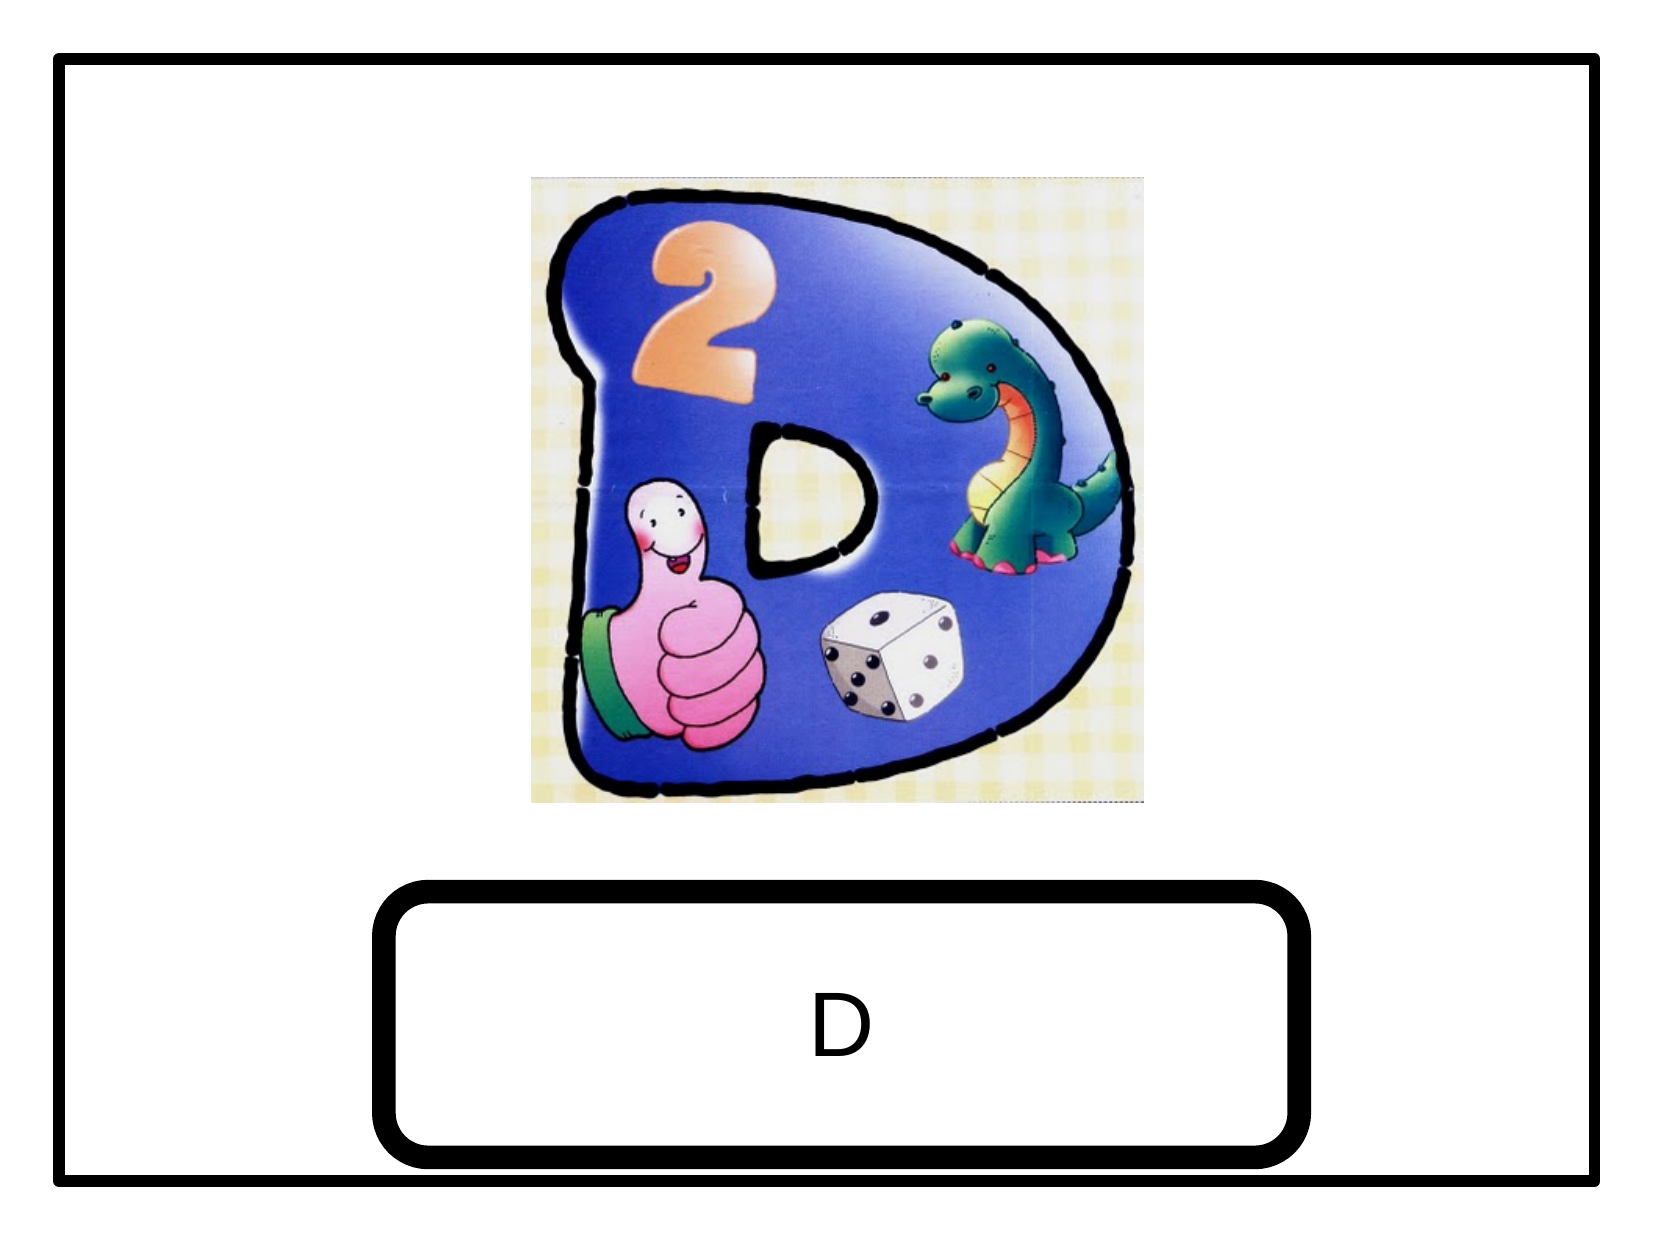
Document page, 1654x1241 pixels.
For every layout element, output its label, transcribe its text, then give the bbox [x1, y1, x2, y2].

picture [531, 177, 1144, 803]
text_box D [383, 891, 1300, 1158]
text_box [59, 59, 1595, 1182]
